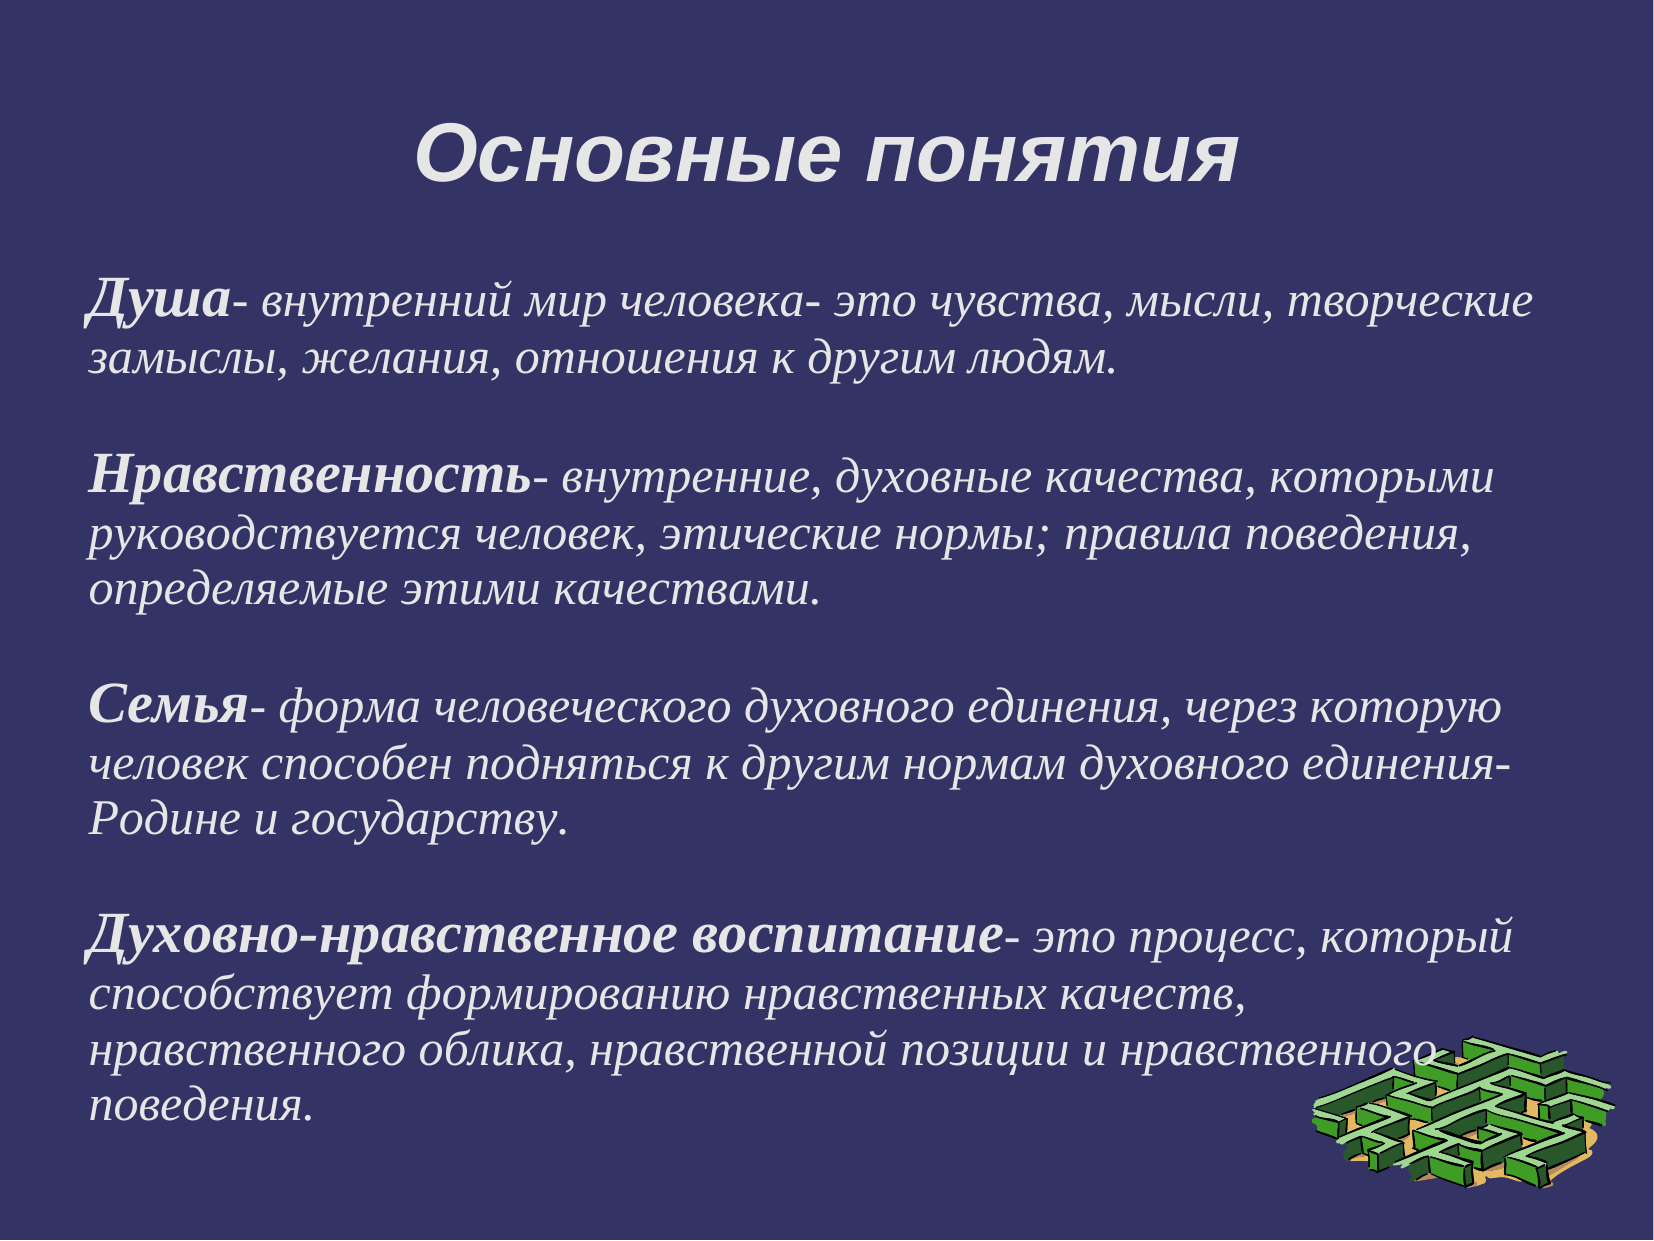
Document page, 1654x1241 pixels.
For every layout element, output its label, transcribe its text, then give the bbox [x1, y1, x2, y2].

title Основные понятия [82, 56, 1571, 250]
subtitle Душа- внутренний мир человека- это чувства, мысли, творческие замыслы, желания, отношения к другим людям. Нравственность- внутренние, духовные качества, которыми руководствуется человек, этические нормы; правила поведения, определяемые этими качествами. Семья- форма человеческого духовного единения, через которую человек способен подняться к другим нормам духовного единения- Родине и государству. Духовно-нравственное воспитание- это процесс, который способствует формированию нравственных качеств, нравственного облика, нравственной позиции и нравственного поведения. [88, 214, 1577, 1182]
